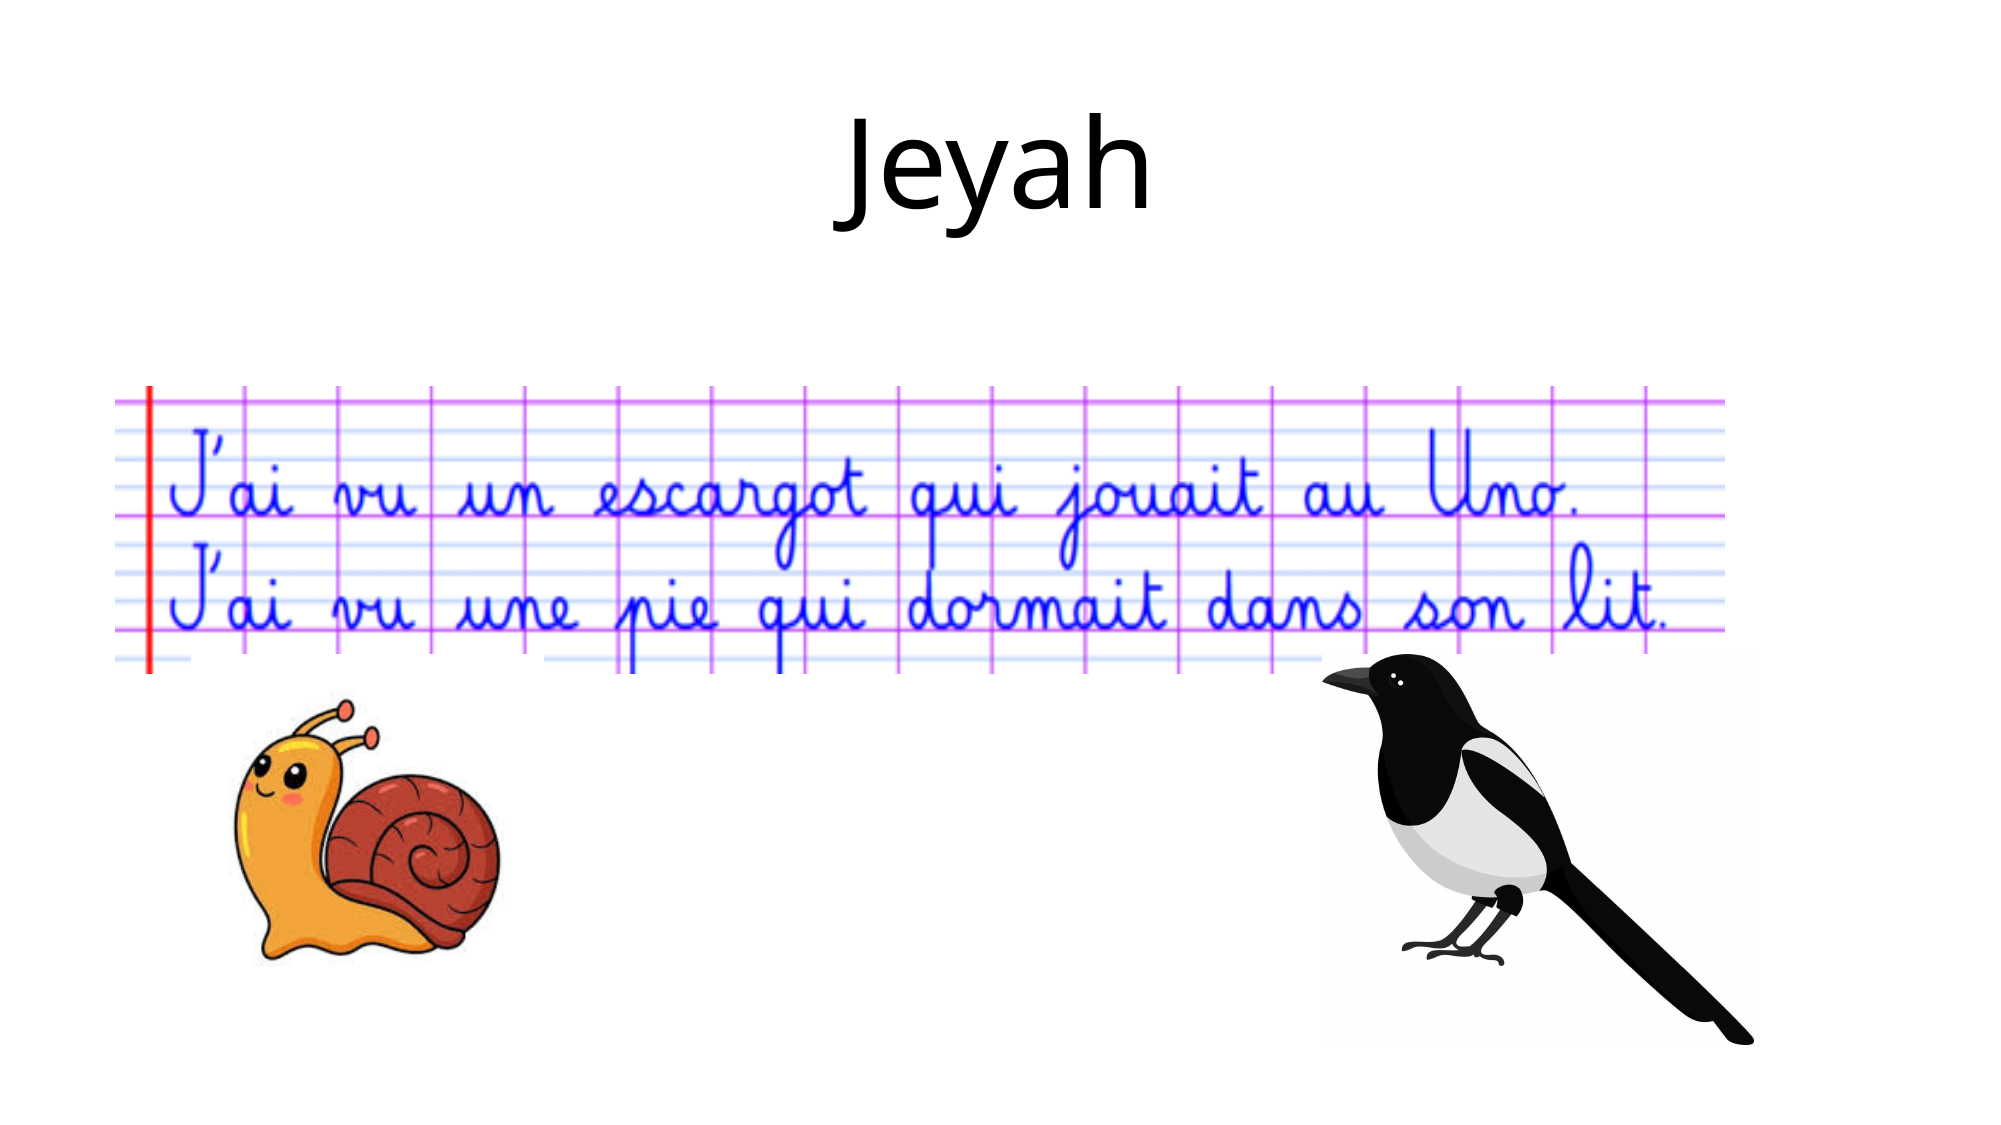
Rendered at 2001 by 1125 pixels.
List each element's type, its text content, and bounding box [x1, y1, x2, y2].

picture [115, 386, 1754, 1045]
title Jeyah [137, 59, 1863, 278]
